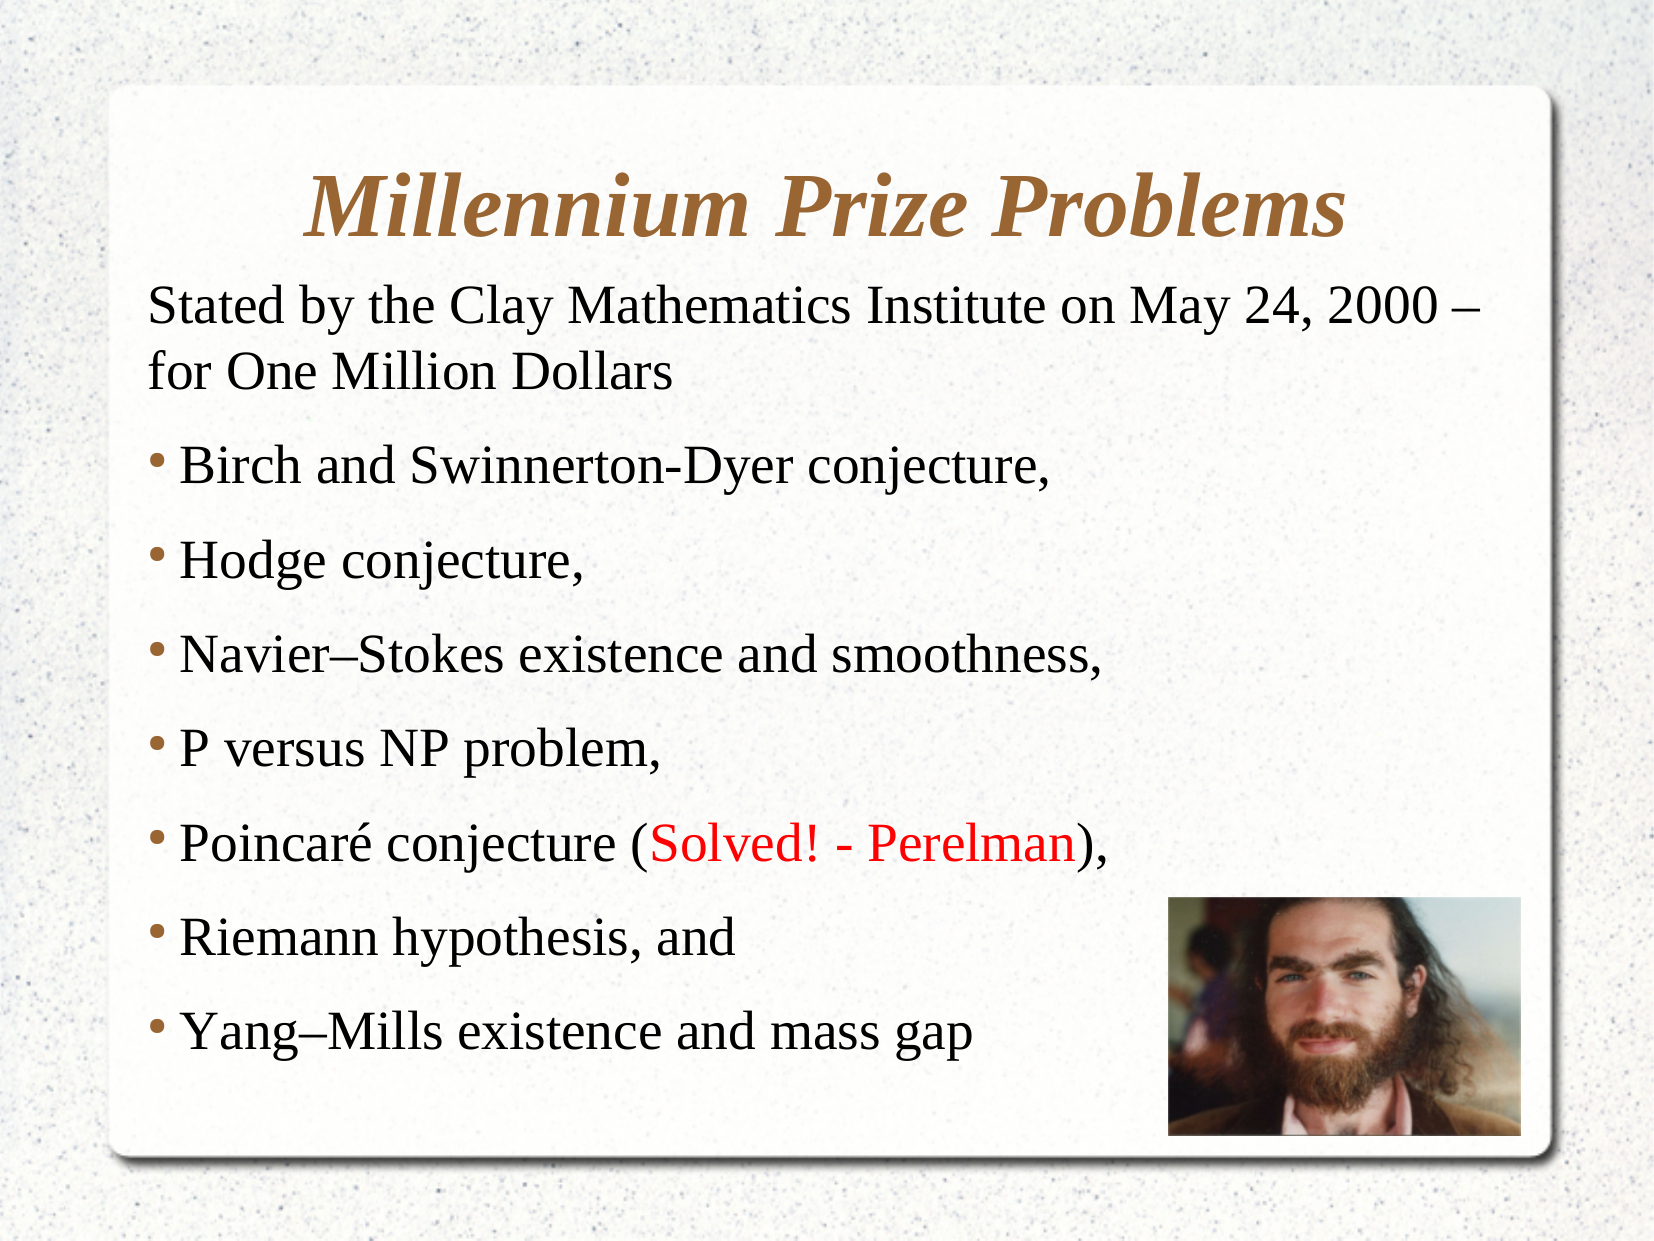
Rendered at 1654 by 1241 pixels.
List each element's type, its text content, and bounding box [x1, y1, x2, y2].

title Millennium Prize Problems [118, 96, 1536, 304]
list Stated by the Clay Mathematics Institute on May 24, 2000 – for One Million Dollars Birch and Swinnerton-Dyer conjecture, Hodge conjecture, Navier–Stokes existence and smoothness, P versus NP problem, Poincaré conjecture (Solved! - Perelman), Riemann hypothesis, and Yang–Mills existence and mass gap [147, 267, 1506, 1065]
picture [1168, 897, 1521, 1136]
